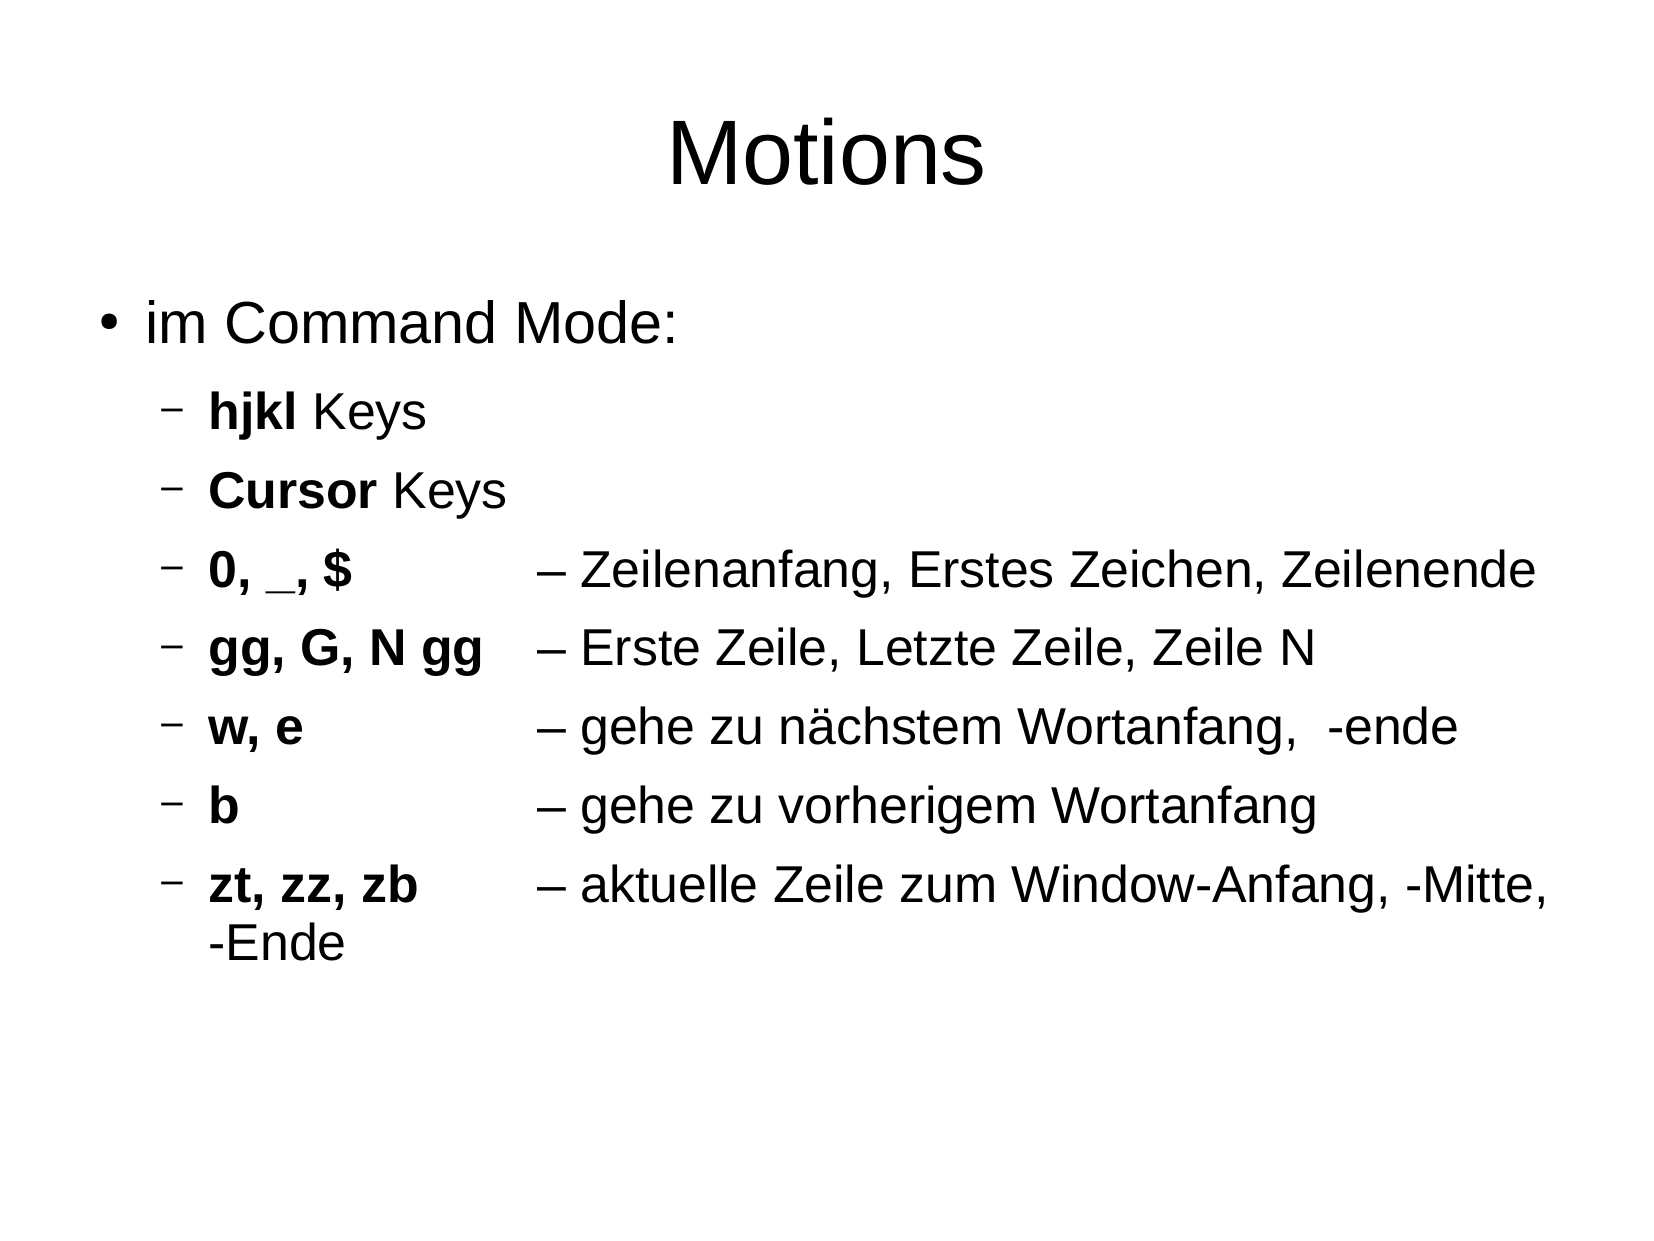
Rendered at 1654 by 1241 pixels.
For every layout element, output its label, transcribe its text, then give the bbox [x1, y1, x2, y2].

list im Command Mode: hjkl Keys Cursor Keys 0, _, $ – Zeilenanfang, Erstes Zeichen, Zeilenende gg, G, N gg – Erste Zeile, Letzte Zeile, Zeile N w, e – gehe zu nächstem Wortanfang, -ende b – gehe zu vorherigem Wortanfang zt, zz, zb – aktuelle Zeile zum Window-Anfang, -Mitte, -Ende [82, 290, 1571, 1010]
title Motions [82, 49, 1571, 257]
